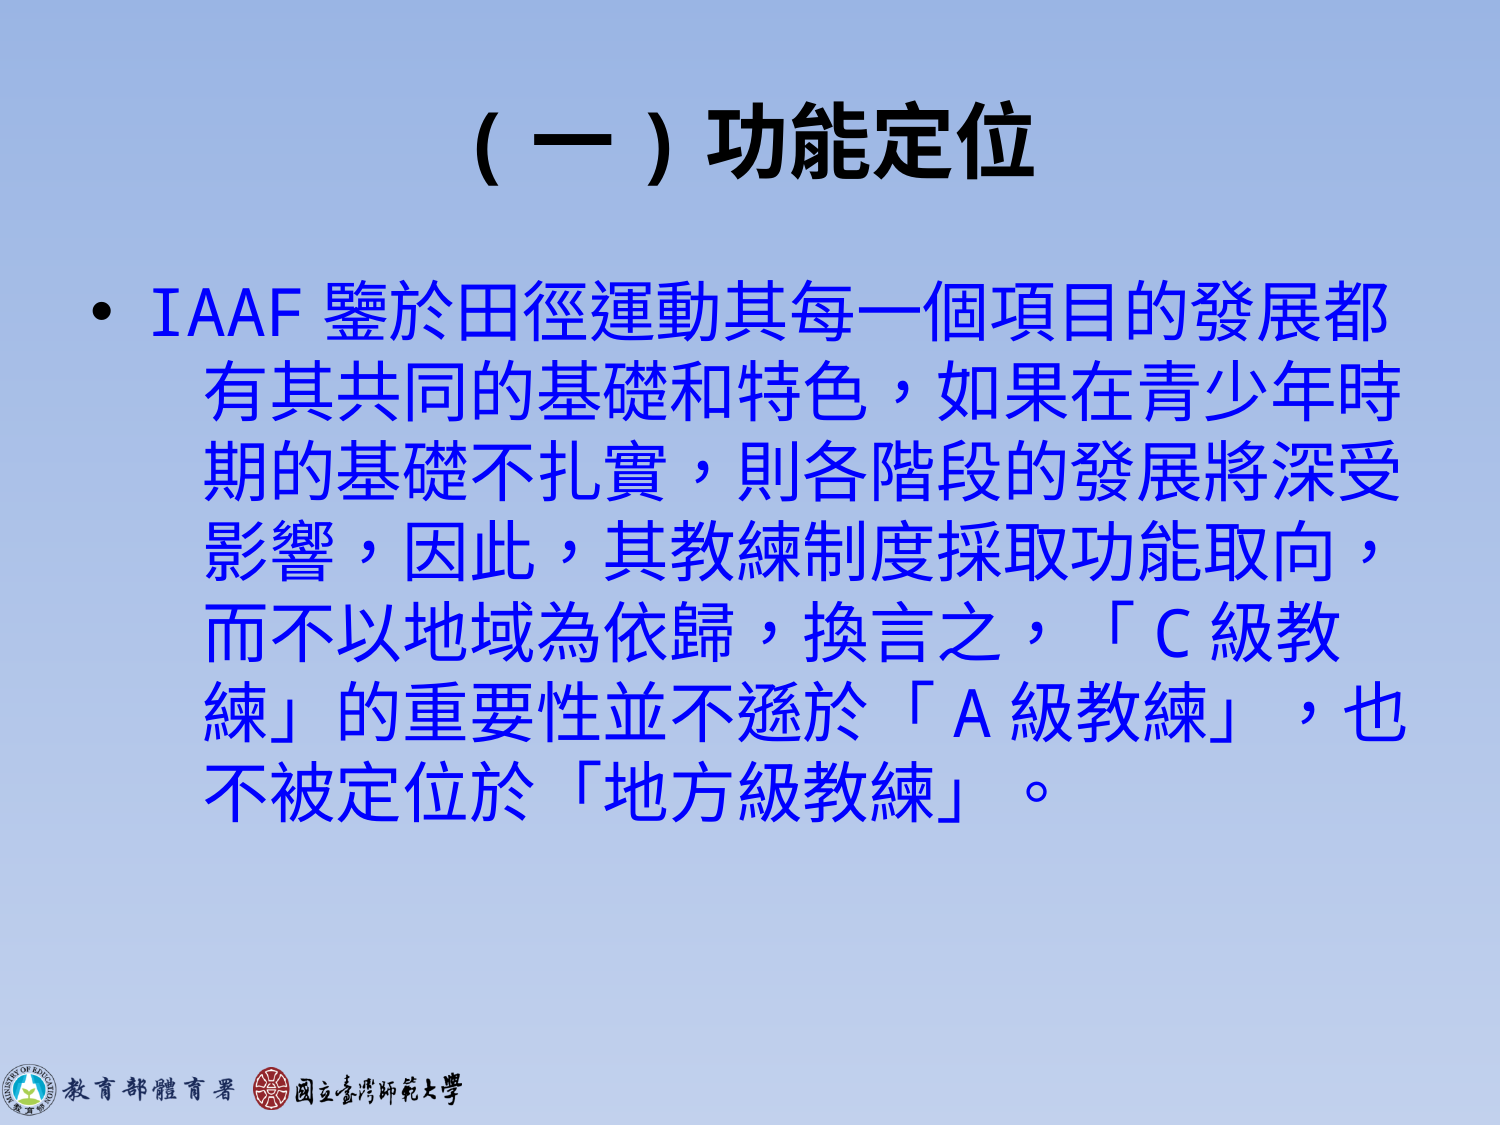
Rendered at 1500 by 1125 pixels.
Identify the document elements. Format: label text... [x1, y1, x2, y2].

title (一)功能定位 [75, 45, 1426, 233]
list IAAF鑒於田徑運動其每一個項目的發展都有其共同的基礎和特色，如果在青少年時期的基礎不扎實，則各階段的發展將深受影響，因此，其教練制度採取功能取向，而不以地域為依歸，換言之，「C級教練」的重要性並不遜於「A級教練」，也不被定位於「地方級教練」。 [75, 262, 1426, 1005]
